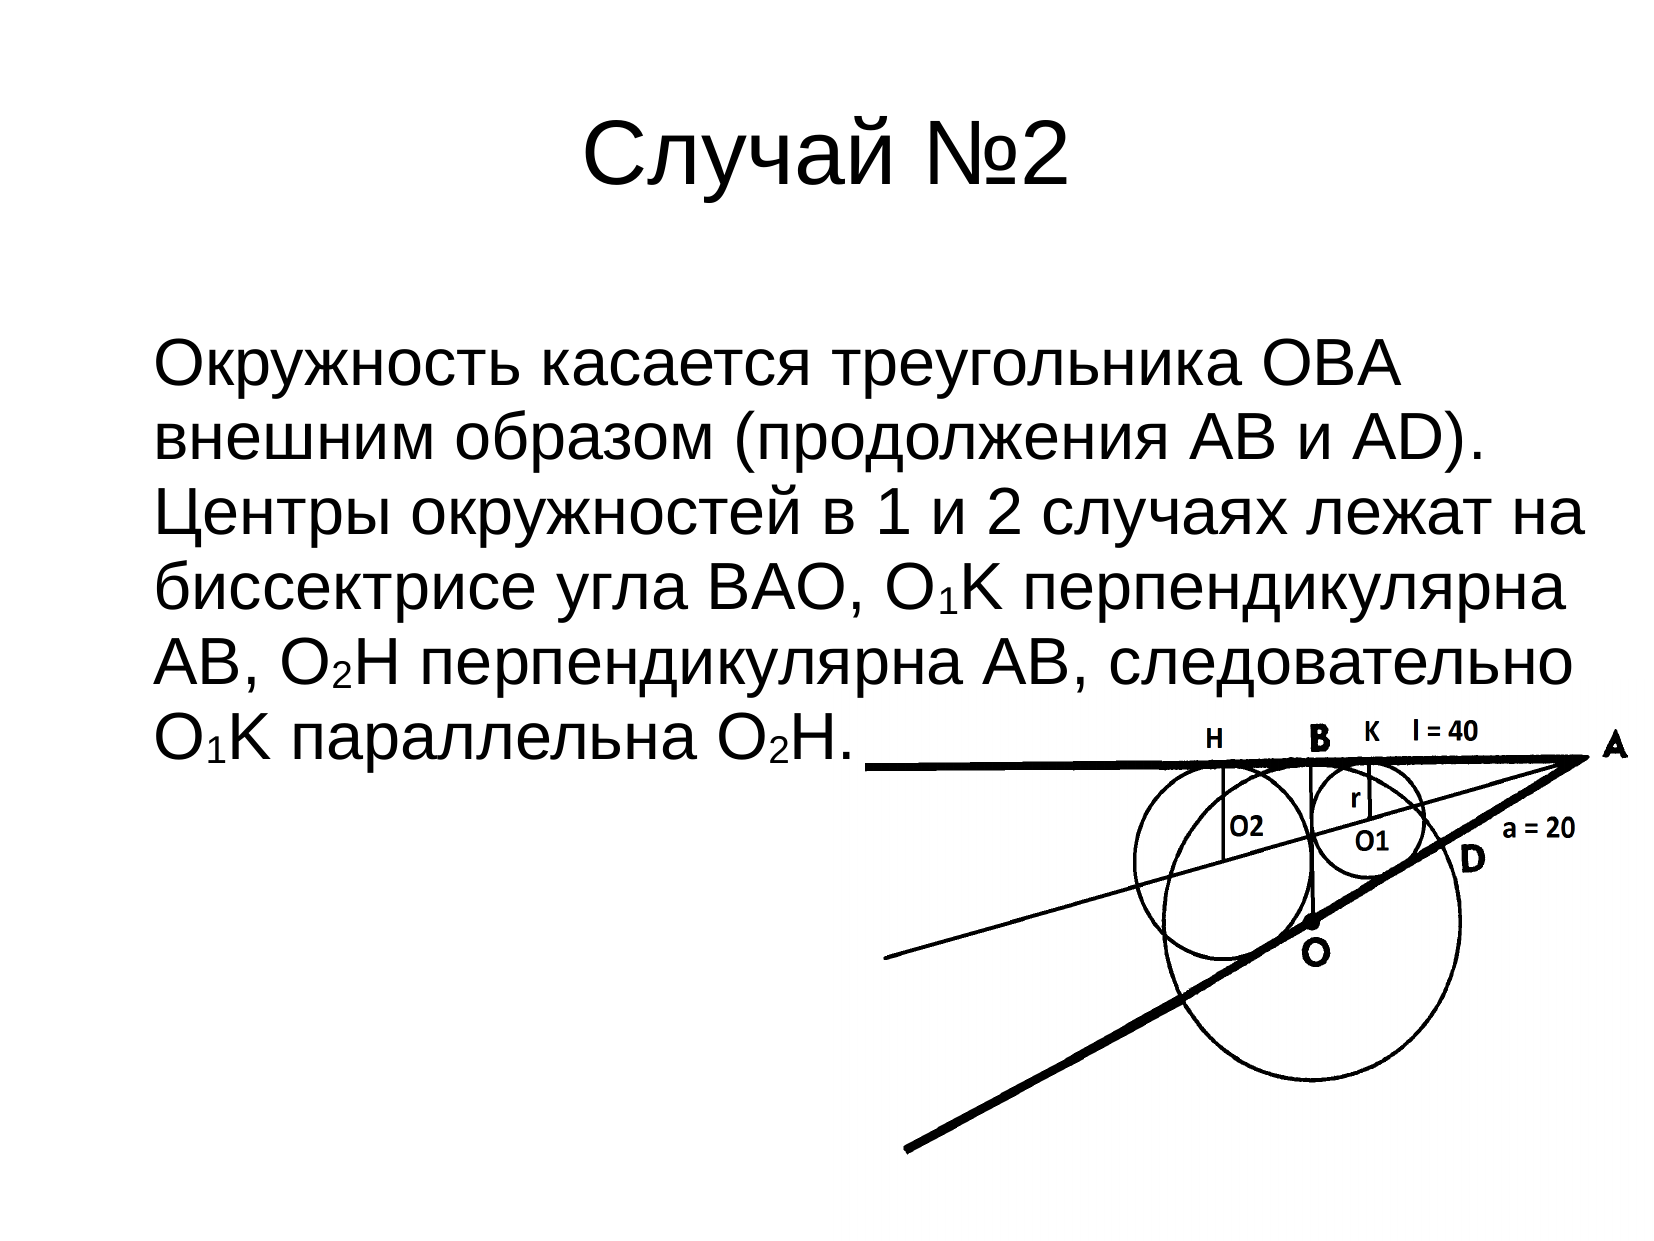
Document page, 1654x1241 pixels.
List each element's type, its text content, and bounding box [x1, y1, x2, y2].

list Окружность касается треугольника OBA внешним образом (продолжения AB и AD). Центры окружностей в 1 и 2 случаях лежат на биссектрисе угла BAO, O1K перпендикулярна AB, O2H перпендикулярна АВ, следовательно O1K параллельна O2H. [82, 324, 1654, 1109]
title Случай №2 [82, 49, 1571, 257]
picture [826, 1109, 1654, 1241]
